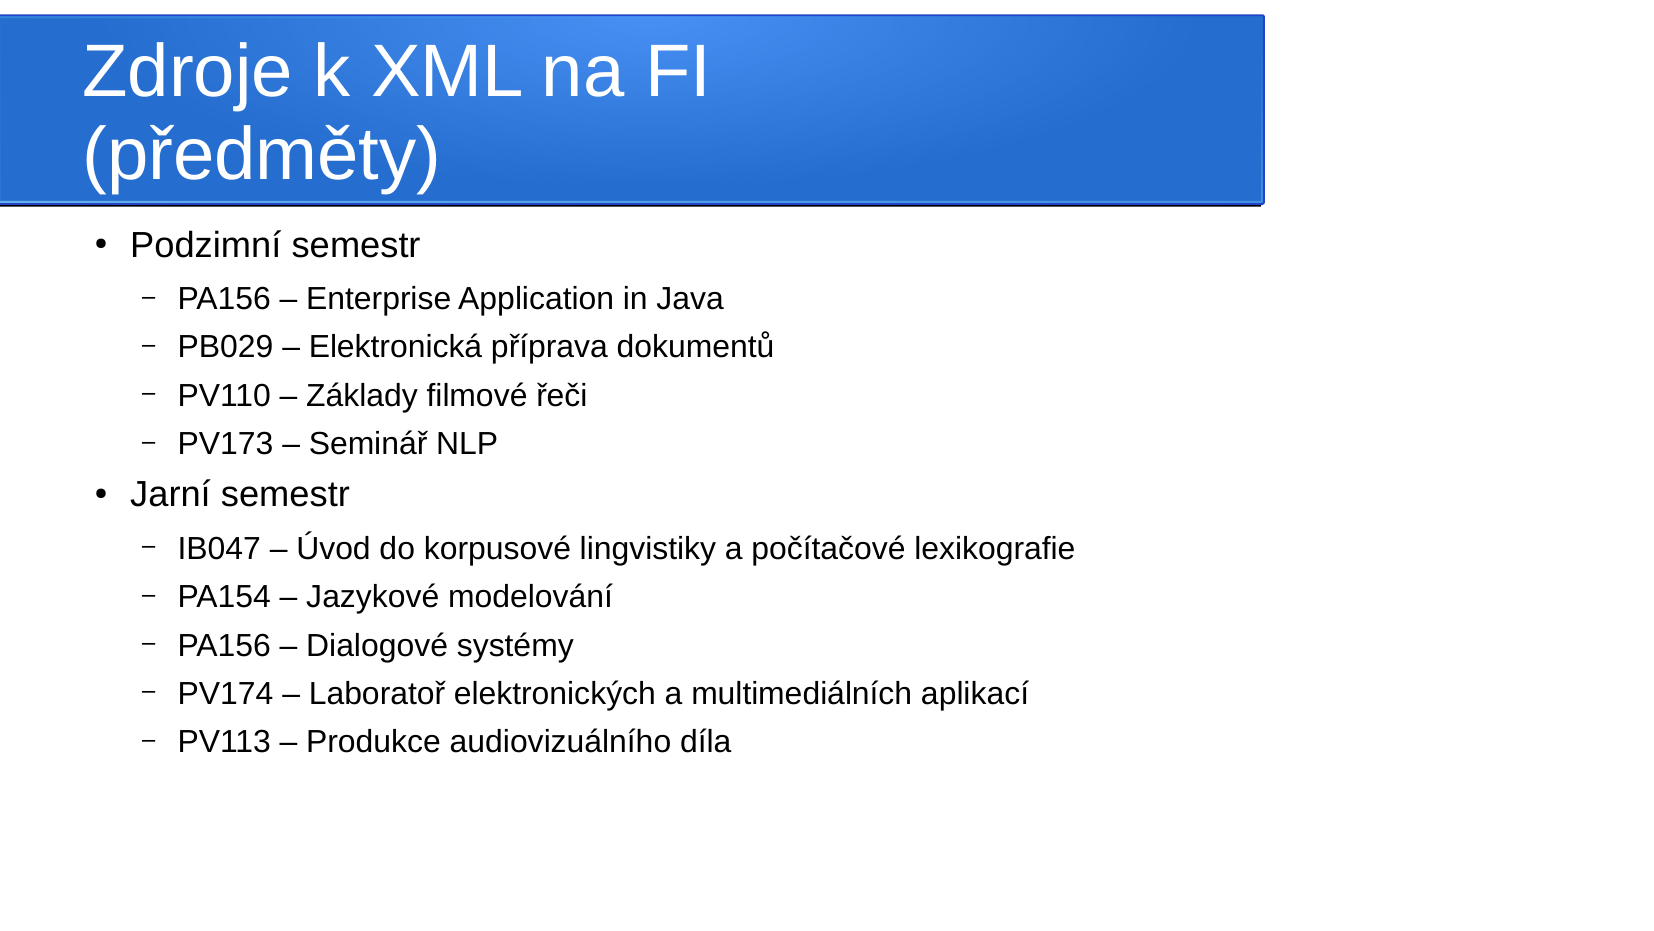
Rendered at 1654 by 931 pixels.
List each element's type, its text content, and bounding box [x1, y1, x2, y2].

title Zdroje k XML na FI (předměty) [82, 29, 1235, 196]
list Podzimní semestr PA156 – Enterprise Application in Java PB029 – Elektronická příprava dokumentů PV110 – Základy filmové řeči PV173 – Seminář NLP Jarní semestr IB047 – Úvod do korpusové lingvistiky a počítačové lexikografie PA154 – Jazykové modelování PA156 – Dialogové systémy PV174 – Laboratoř elektronických a multimediálních aplikací PV113 – Produkce audiovizuálního díla [82, 224, 1571, 764]
